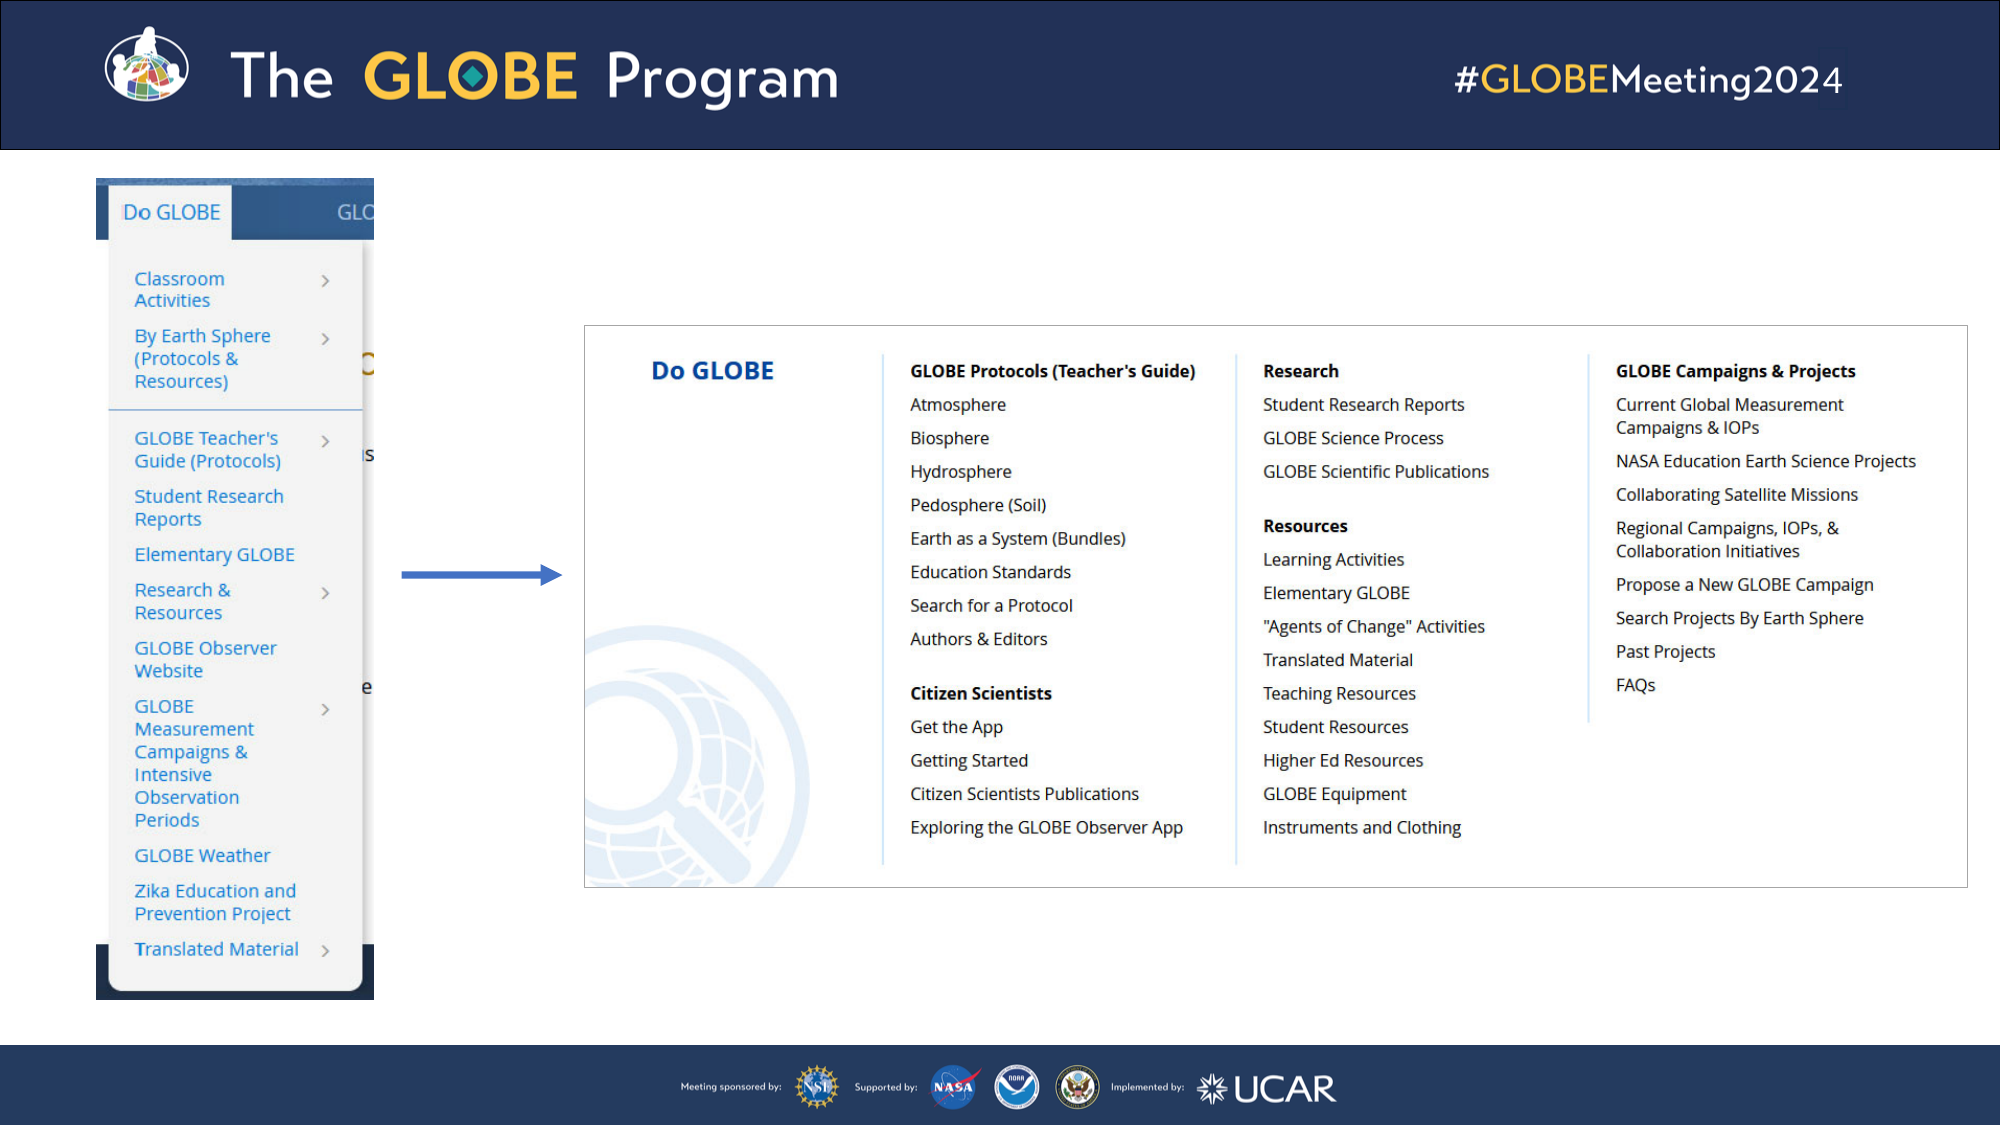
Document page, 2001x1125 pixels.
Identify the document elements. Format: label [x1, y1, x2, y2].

picture [96, 178, 374, 1000]
picture [1, 1, 1999, 149]
picture [584, 325, 1968, 888]
picture [0, 1045, 2000, 1125]
